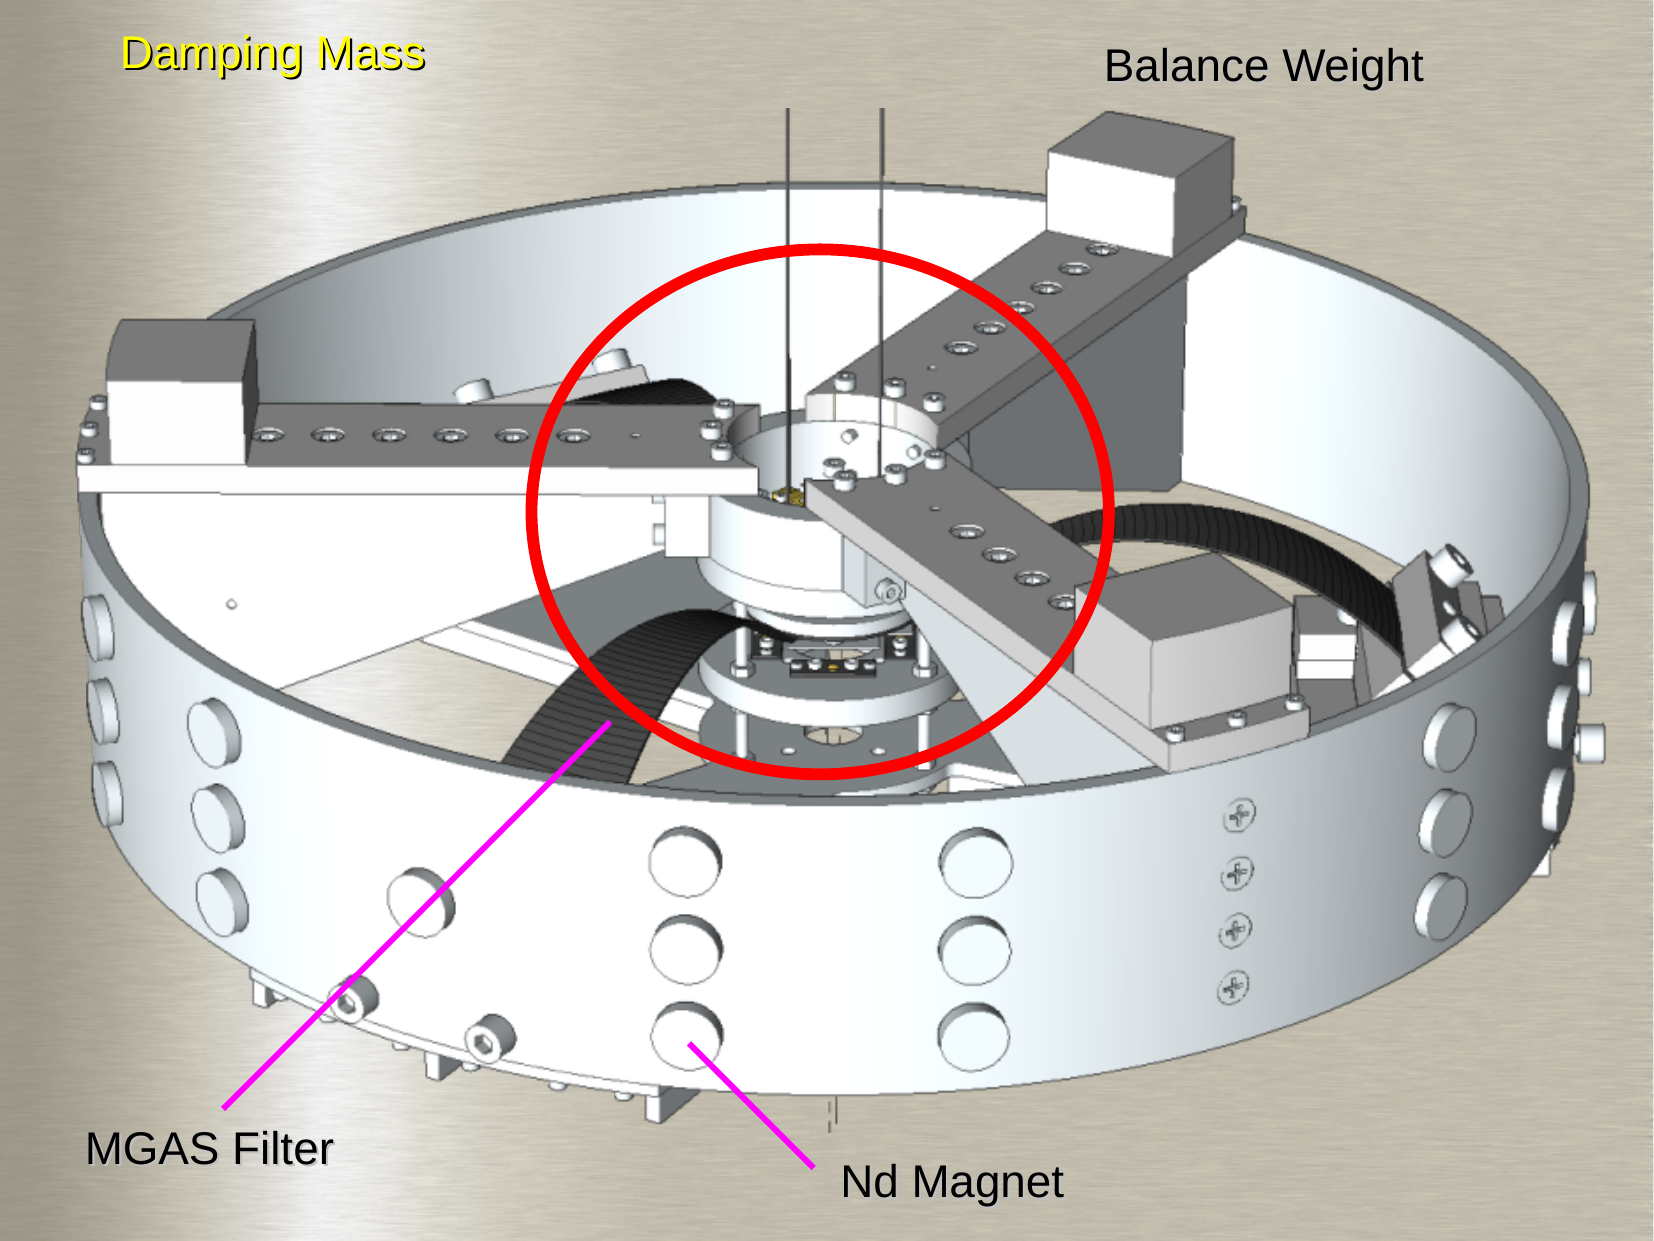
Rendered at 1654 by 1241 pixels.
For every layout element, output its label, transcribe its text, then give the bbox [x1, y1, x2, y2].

text_box Damping Mass [104, 19, 435, 86]
text_box Nd Magnet [825, 1149, 1076, 1216]
text_box Balance Weight [1089, 32, 1434, 99]
text_box MGAS Filter [70, 1115, 345, 1182]
picture [0, 0, 1654, 1241]
